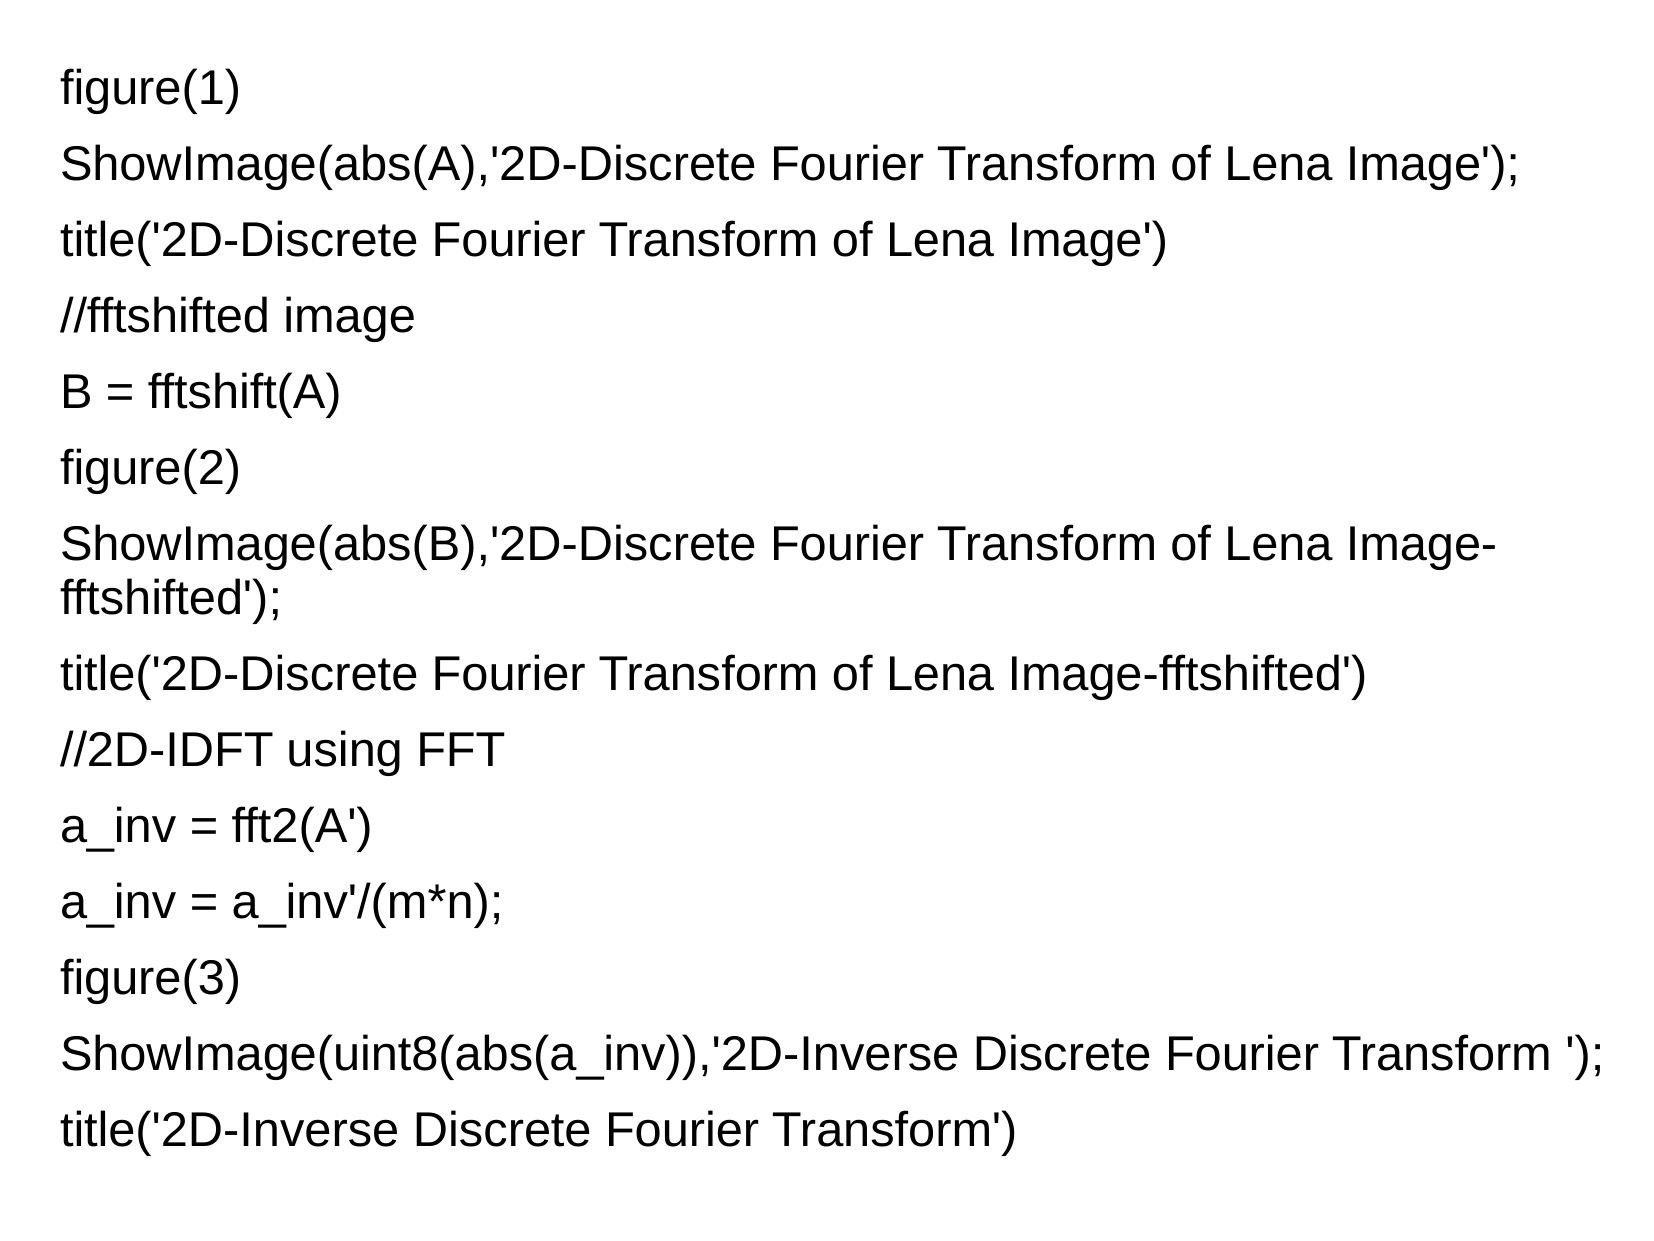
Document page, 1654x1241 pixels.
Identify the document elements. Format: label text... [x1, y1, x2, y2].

list figure(1) ShowImage(abs(A),'2D-Discrete Fourier Transform of Lena Image'); title('2D-Discrete Fourier Transform of Lena Image') //fftshifted image B = fftshift(A) figure(2) ShowImage(abs(B),'2D-Discrete Fourier Transform of Lena Image-fftshifted'); title('2D-Discrete Fourier Transform of Lena Image-fftshifted') //2D-IDFT using FFT a_inv = fft2(A') a_inv = a_inv'/(m*n); figure(3) ShowImage(uint8(abs(a_inv)),'2D-Inverse Discrete Fourier Transform '); title('2D-Inverse Discrete Fourier Transform') [60, 60, 1606, 1201]
